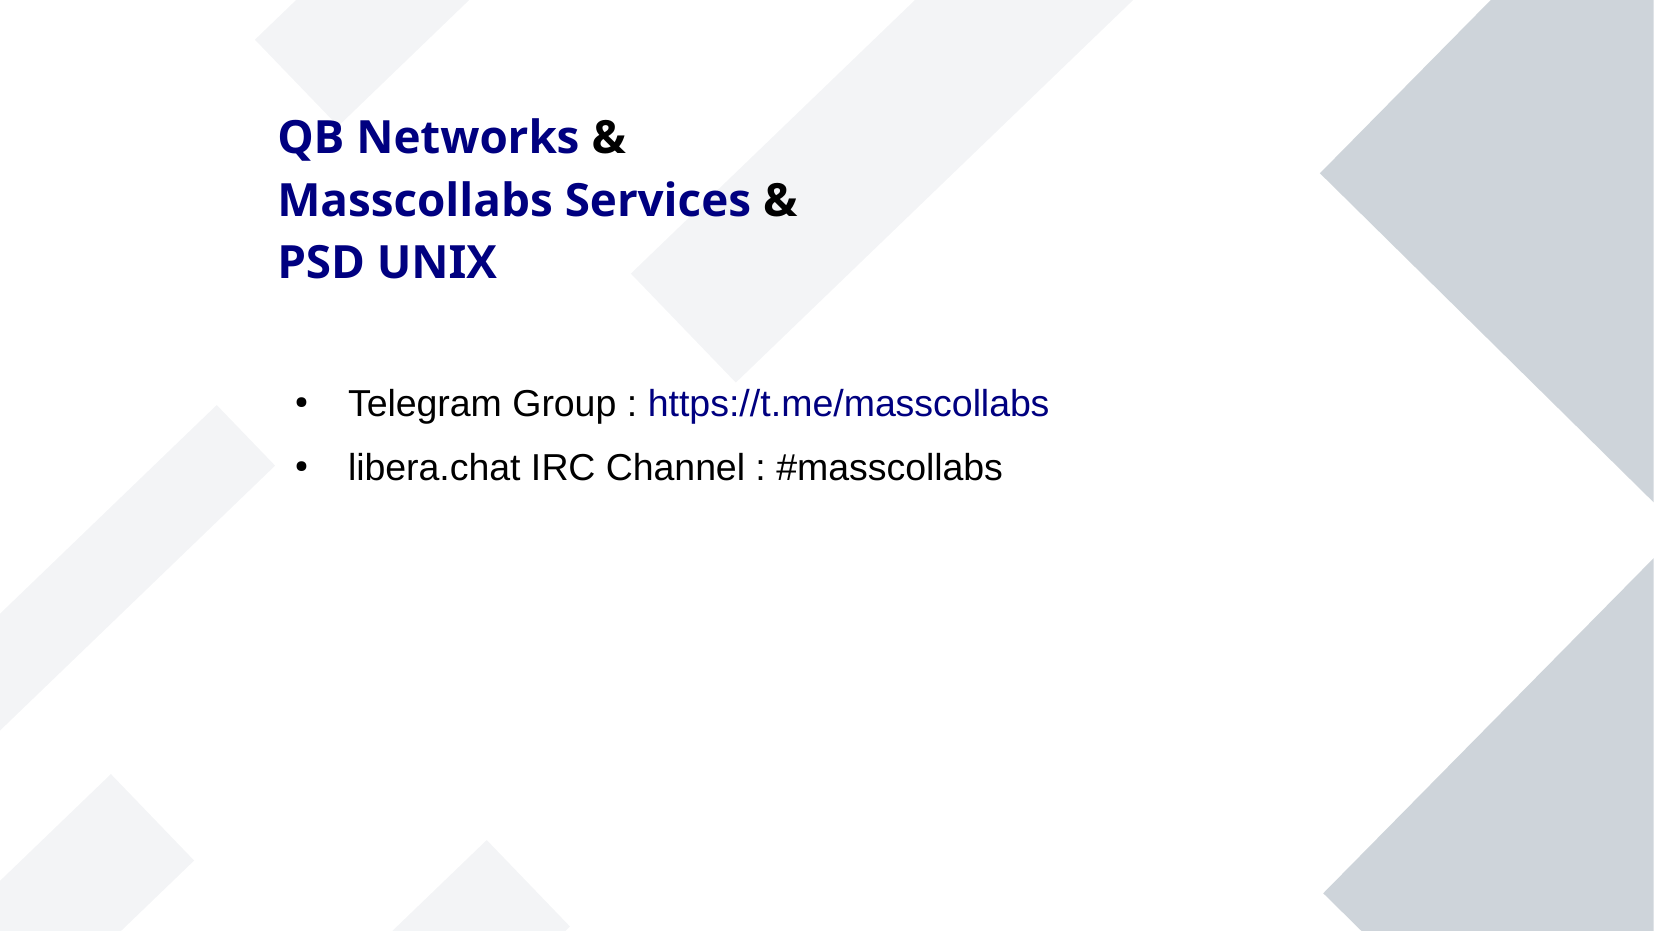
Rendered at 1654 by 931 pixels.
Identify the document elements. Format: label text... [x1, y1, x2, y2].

text_box QB Networks & Masscollabs Services & PSD UNIX [262, 97, 848, 301]
text_box Telegram Group : https://t.me/masscollabs libera.chat IRC Channel : #masscollabs [262, 375, 1313, 496]
